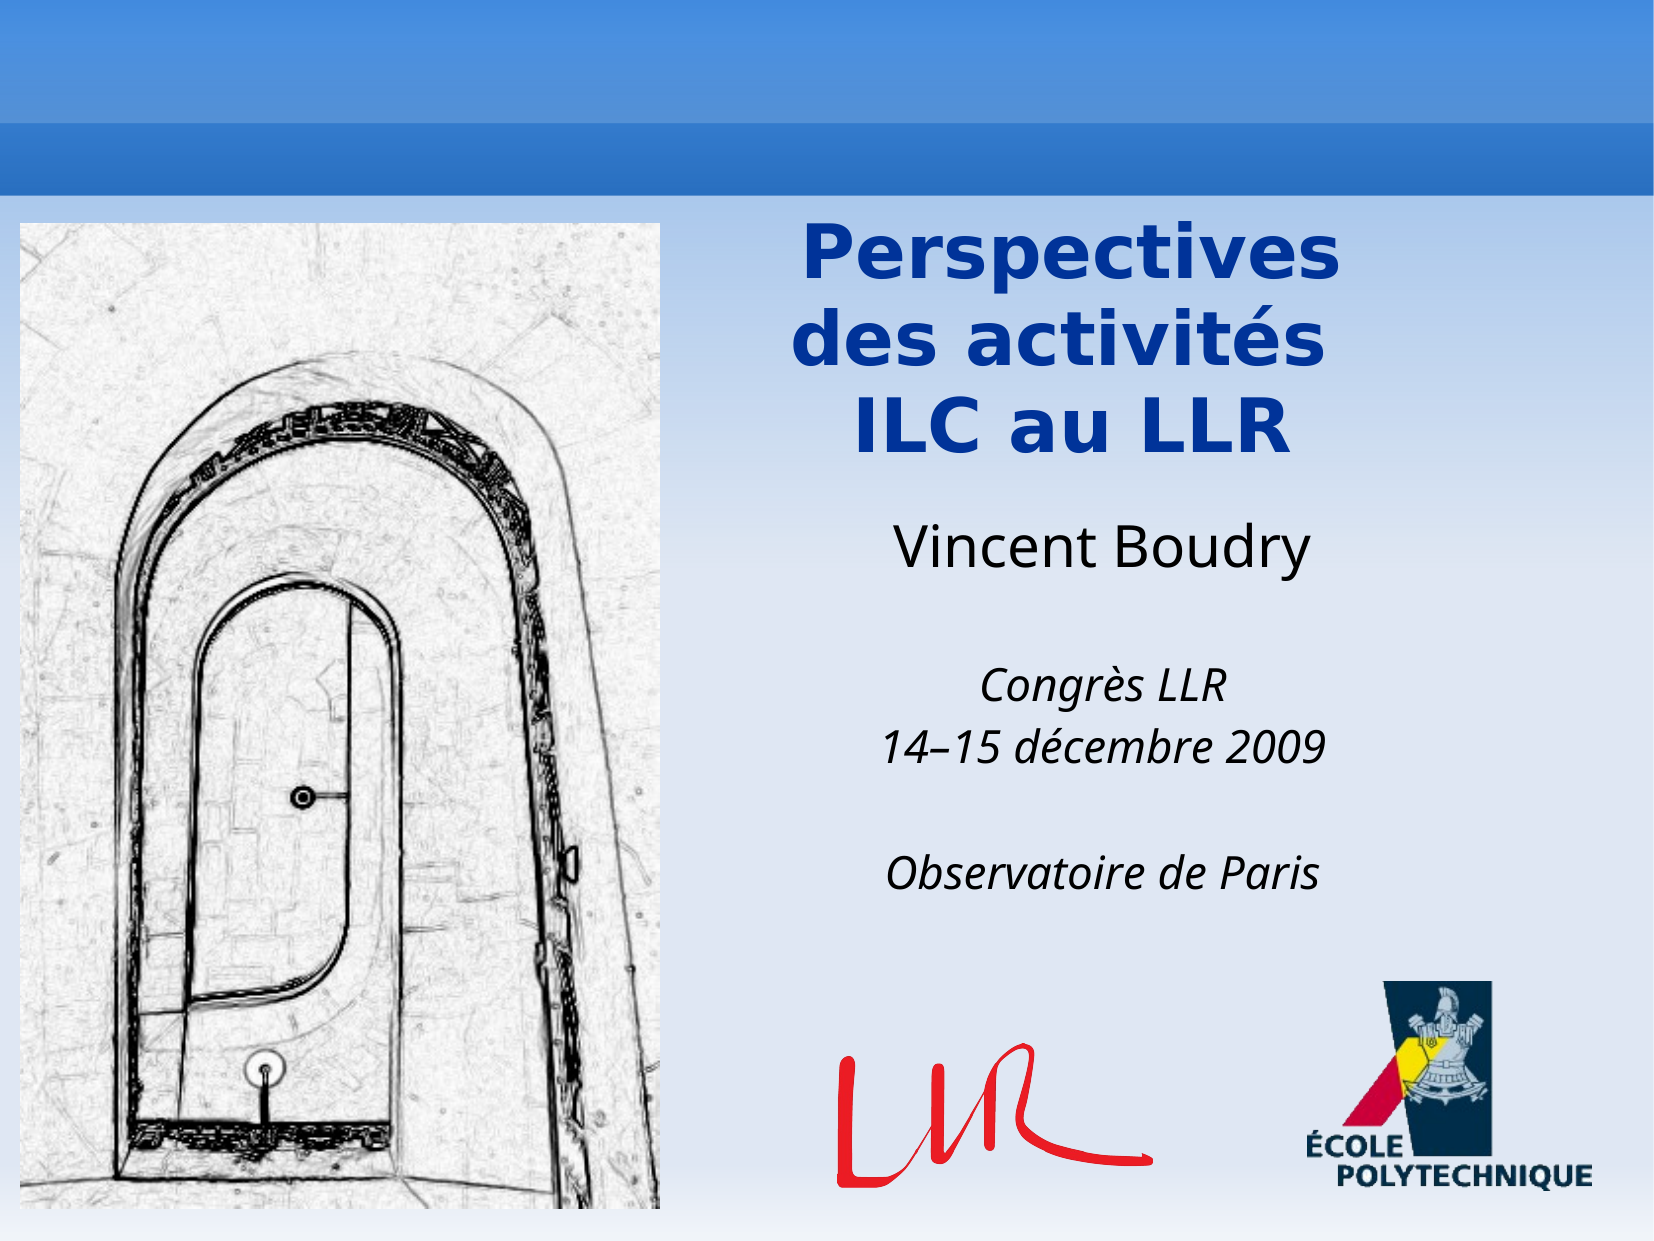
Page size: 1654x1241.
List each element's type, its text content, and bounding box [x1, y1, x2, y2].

picture [0, 0, 1654, 1241]
title Perspectives des activités ILC au LLR [498, 208, 1646, 471]
subtitle Vincent Boudry Congrès LLR 14–15 décembre 2009 Observatoire de Paris [660, 471, 1528, 954]
